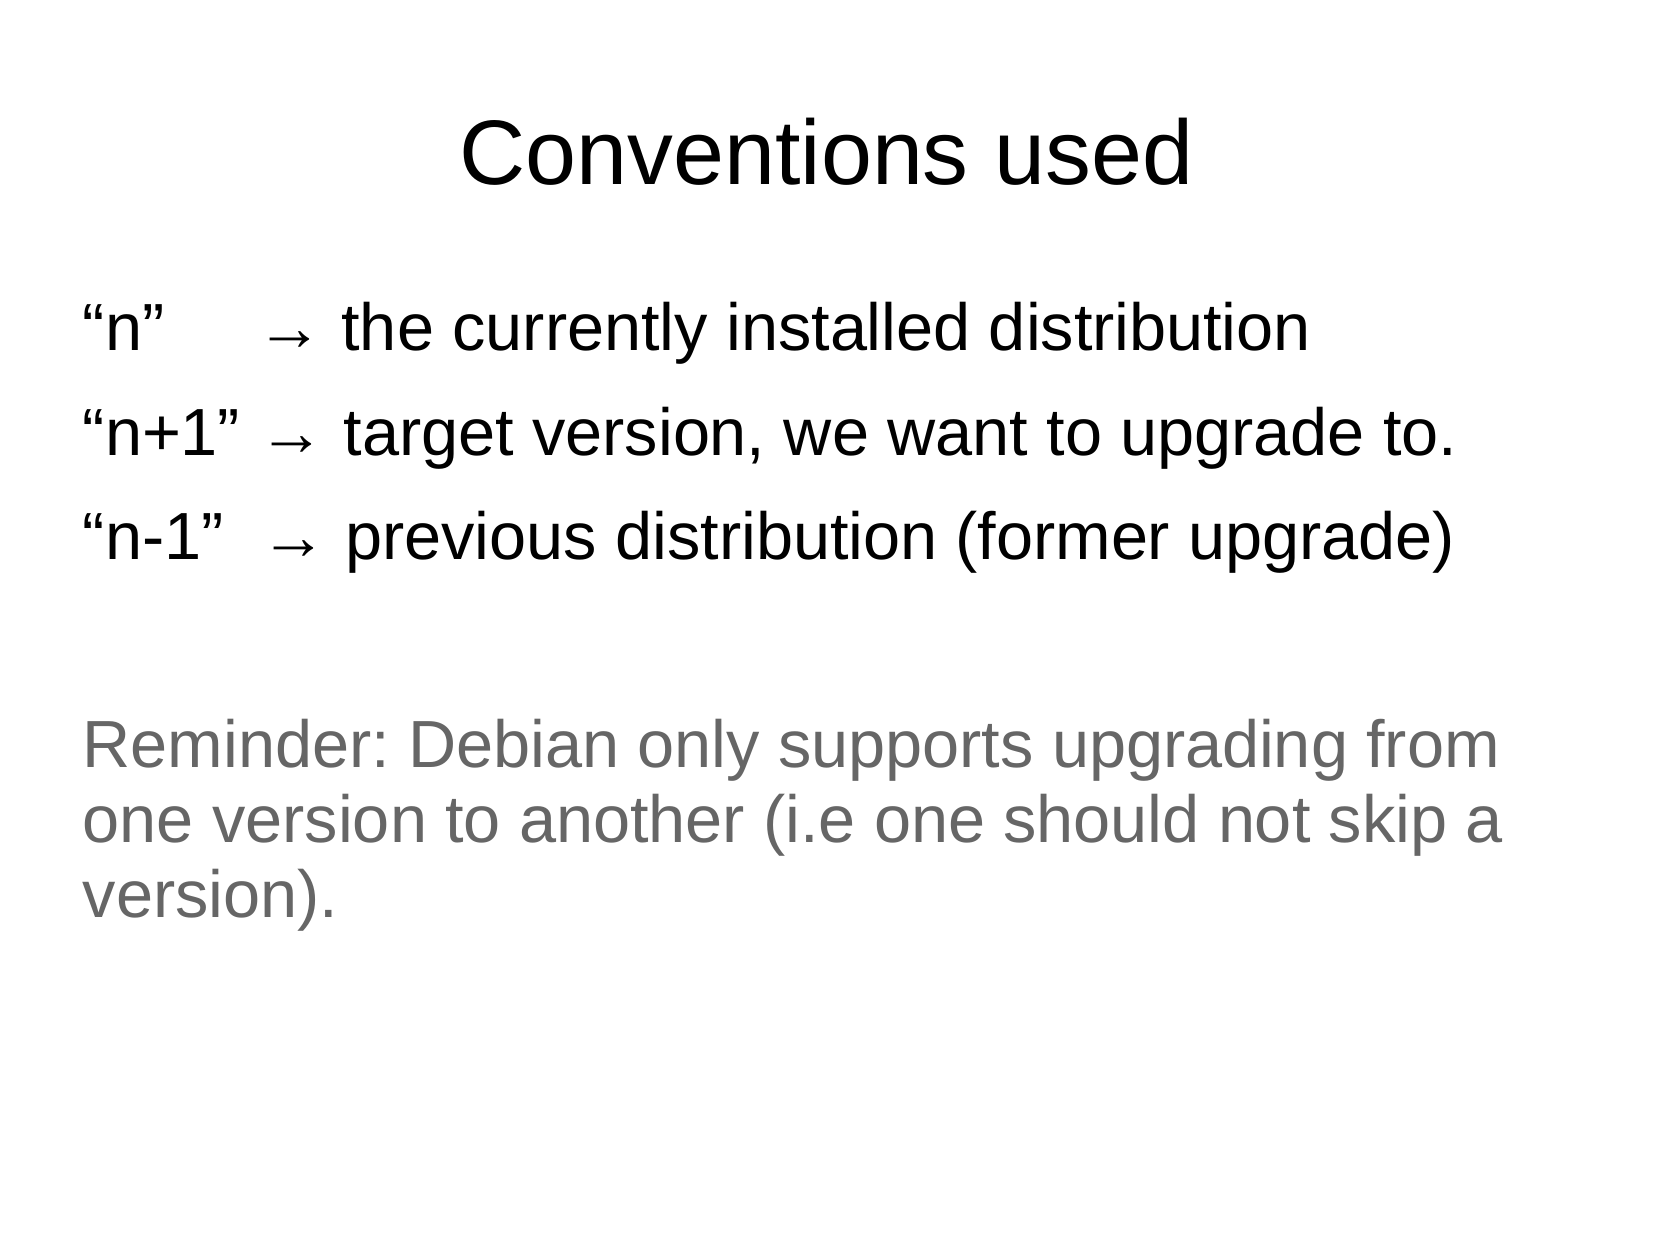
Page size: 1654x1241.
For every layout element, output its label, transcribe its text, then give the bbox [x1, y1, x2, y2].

title Conventions used [82, 56, 1571, 250]
list “n” → the currently installed distribution “n+1” → target version, we want to upgrade to. “n-1” → previous distribution (former upgrade) Reminder: Debian only supports upgrading from one version to another (i.e one should not skip a version). [82, 290, 1571, 1109]
